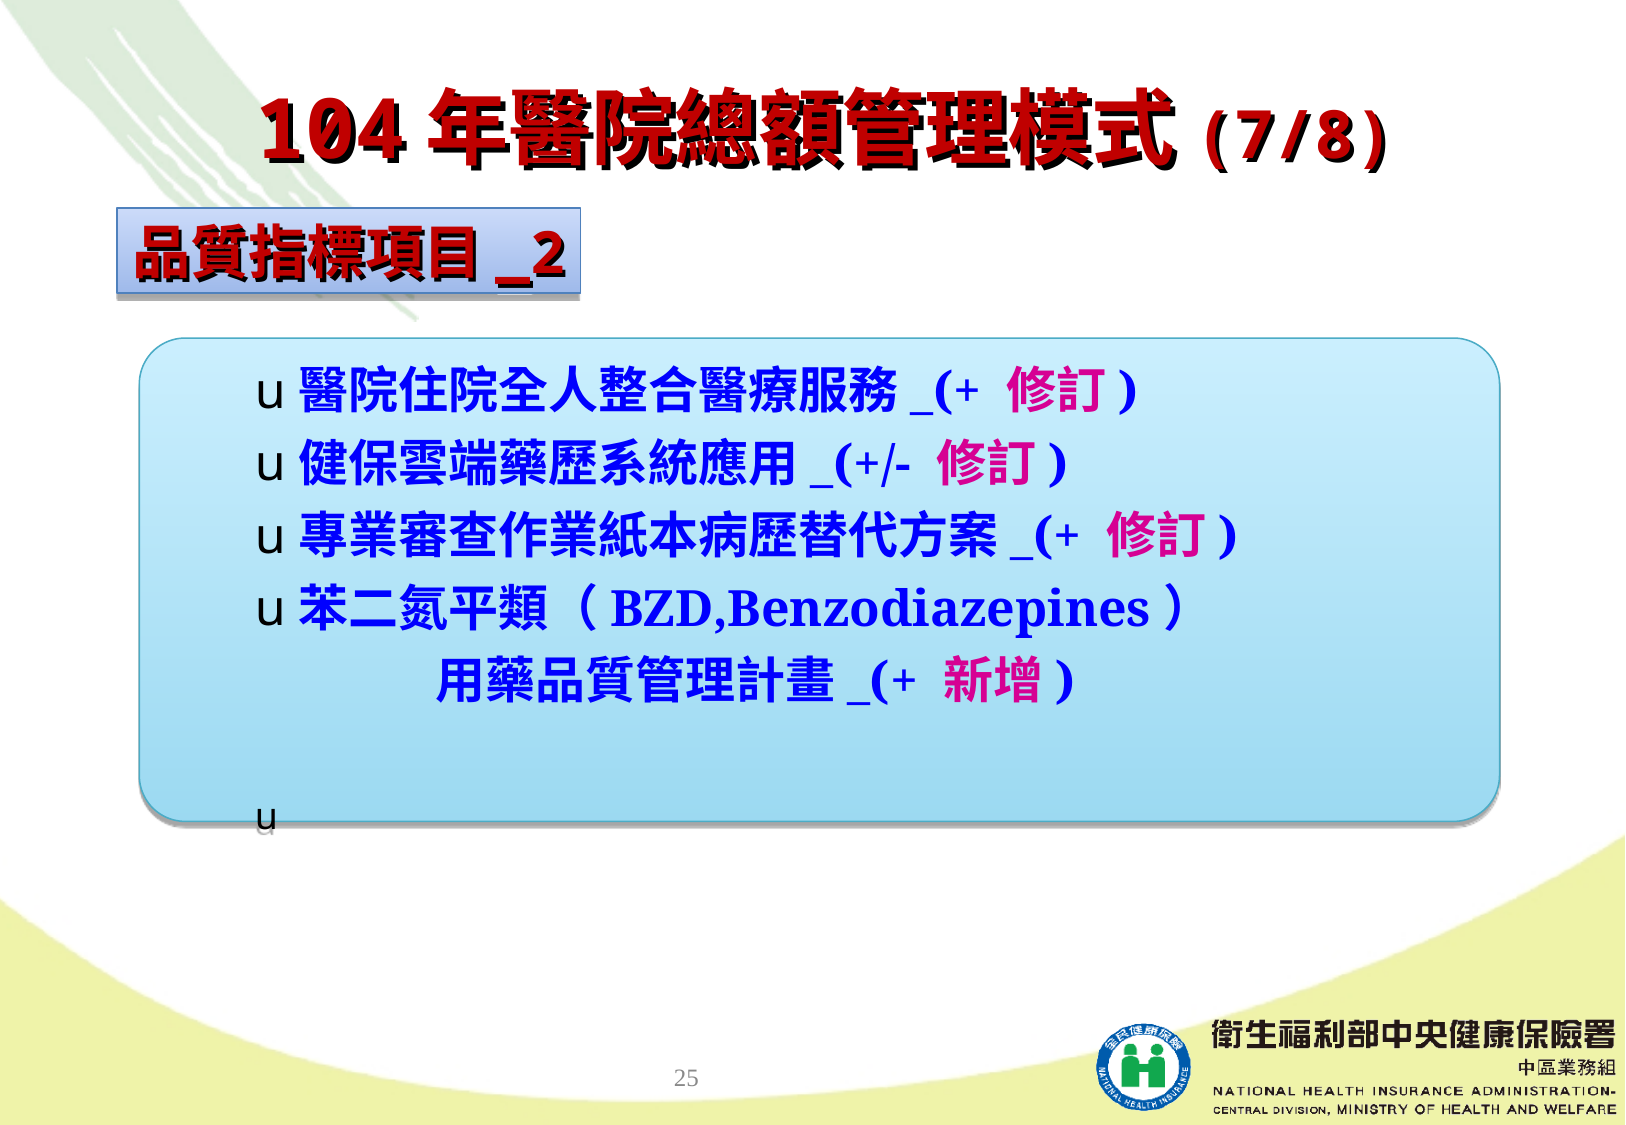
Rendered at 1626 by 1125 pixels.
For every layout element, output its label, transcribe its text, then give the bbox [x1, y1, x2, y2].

text_box 醫院住院全人整合醫療服務_(+ 修訂) 健保雲端藥歷系統應用_(+/- 修訂) 專業審查作業紙本病歷替代方案_(+ 修訂) 苯二氮平類（BZD,Benzodiazepines） 用藥品質管理計畫_(+ 新增) [139, 338, 1500, 822]
text_box 品質指標項目_2 [117, 208, 581, 293]
text_box 104年醫院總額管理模式(7/8) [210, 54, 1440, 197]
text_box [658, 1046, 1039, 1107]
